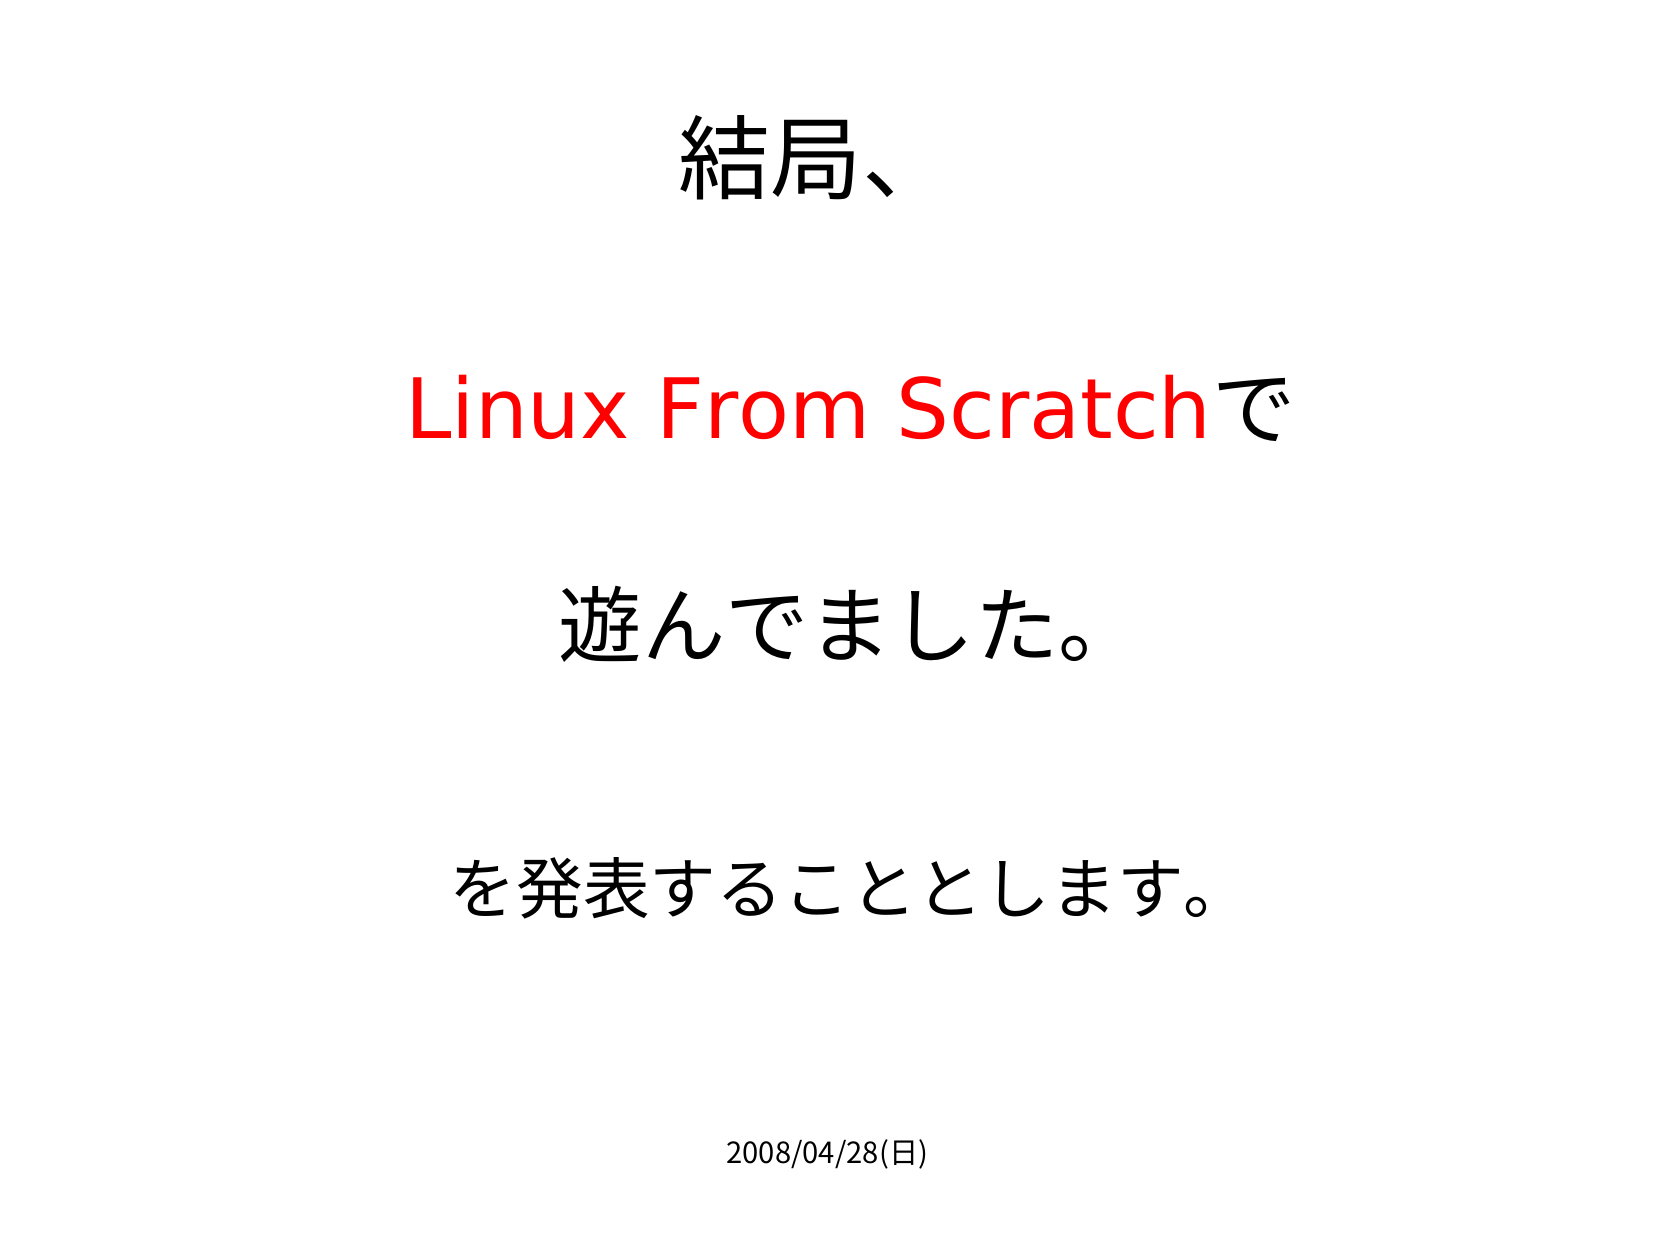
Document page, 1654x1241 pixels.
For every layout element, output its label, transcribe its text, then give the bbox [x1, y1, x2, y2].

subtitle Linux From Scratchで 遊んでました。 を発表することとします。 [88, 236, 1577, 1039]
title 結局、 [82, 49, 1571, 257]
